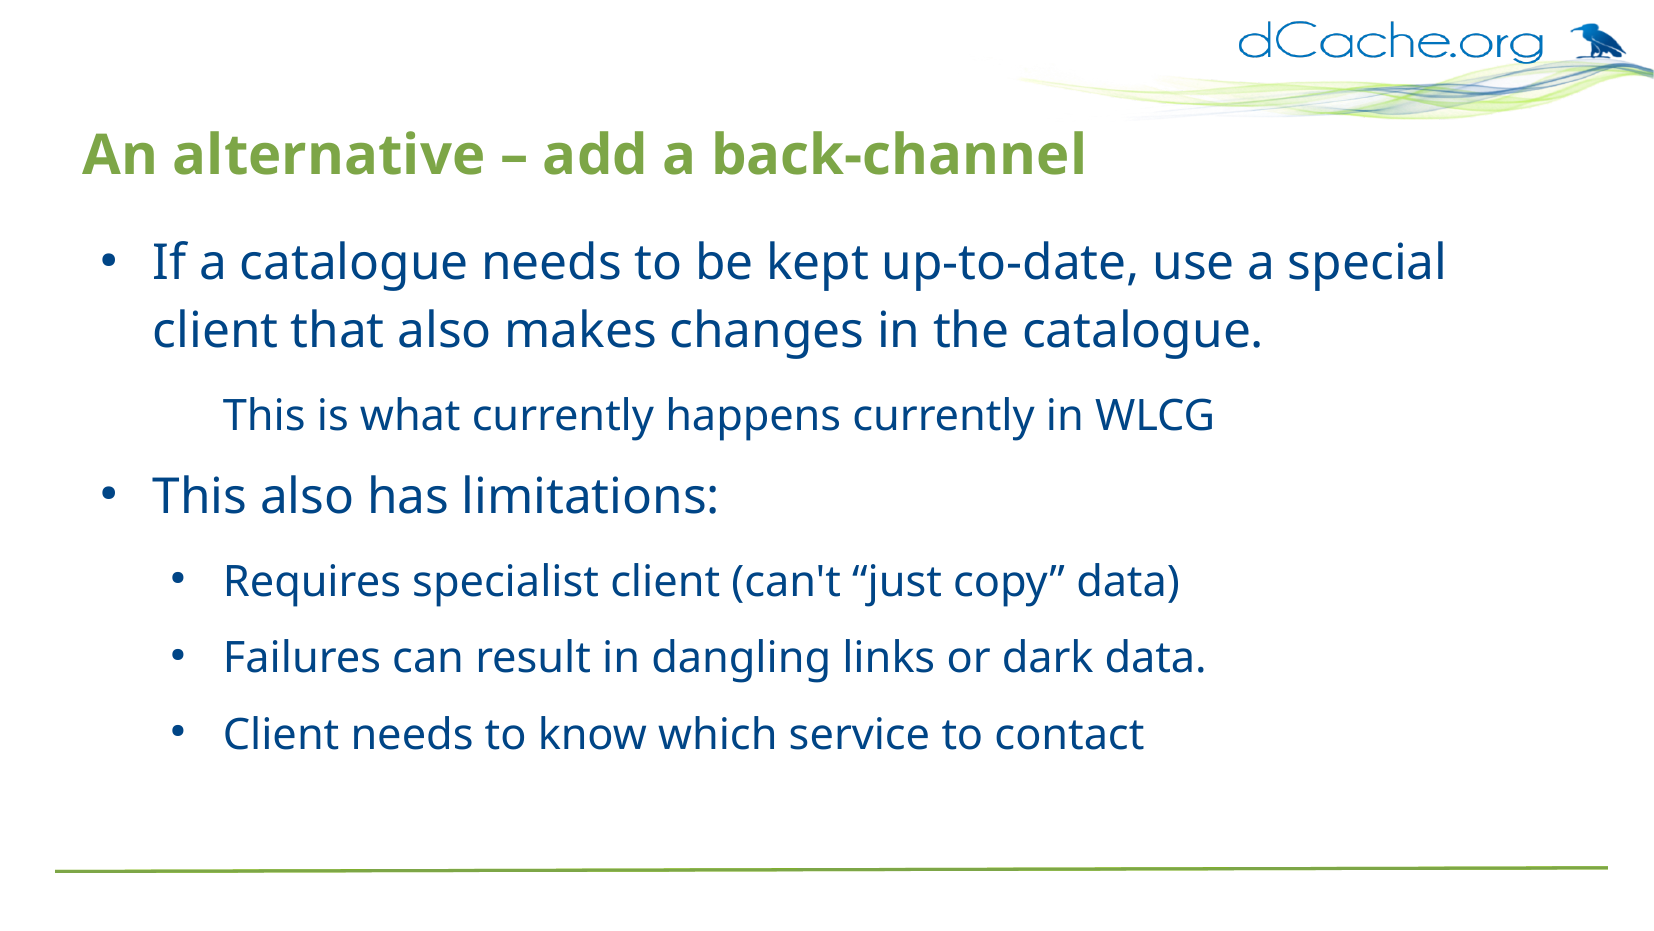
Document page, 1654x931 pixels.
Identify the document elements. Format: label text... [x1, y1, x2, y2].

picture [956, 12, 1654, 127]
title An alternative – add a back-channel [82, 116, 1605, 189]
list If a catalogue needs to be kept up-to-date, use a special client that also makes changes in the catalogue. This is what currently happens currently in WLCG This also has limitations: Requires specialist client (can't “just copy” data) Failures can result in dangling links or dark data. Client needs to know which service to contact [82, 227, 1571, 767]
